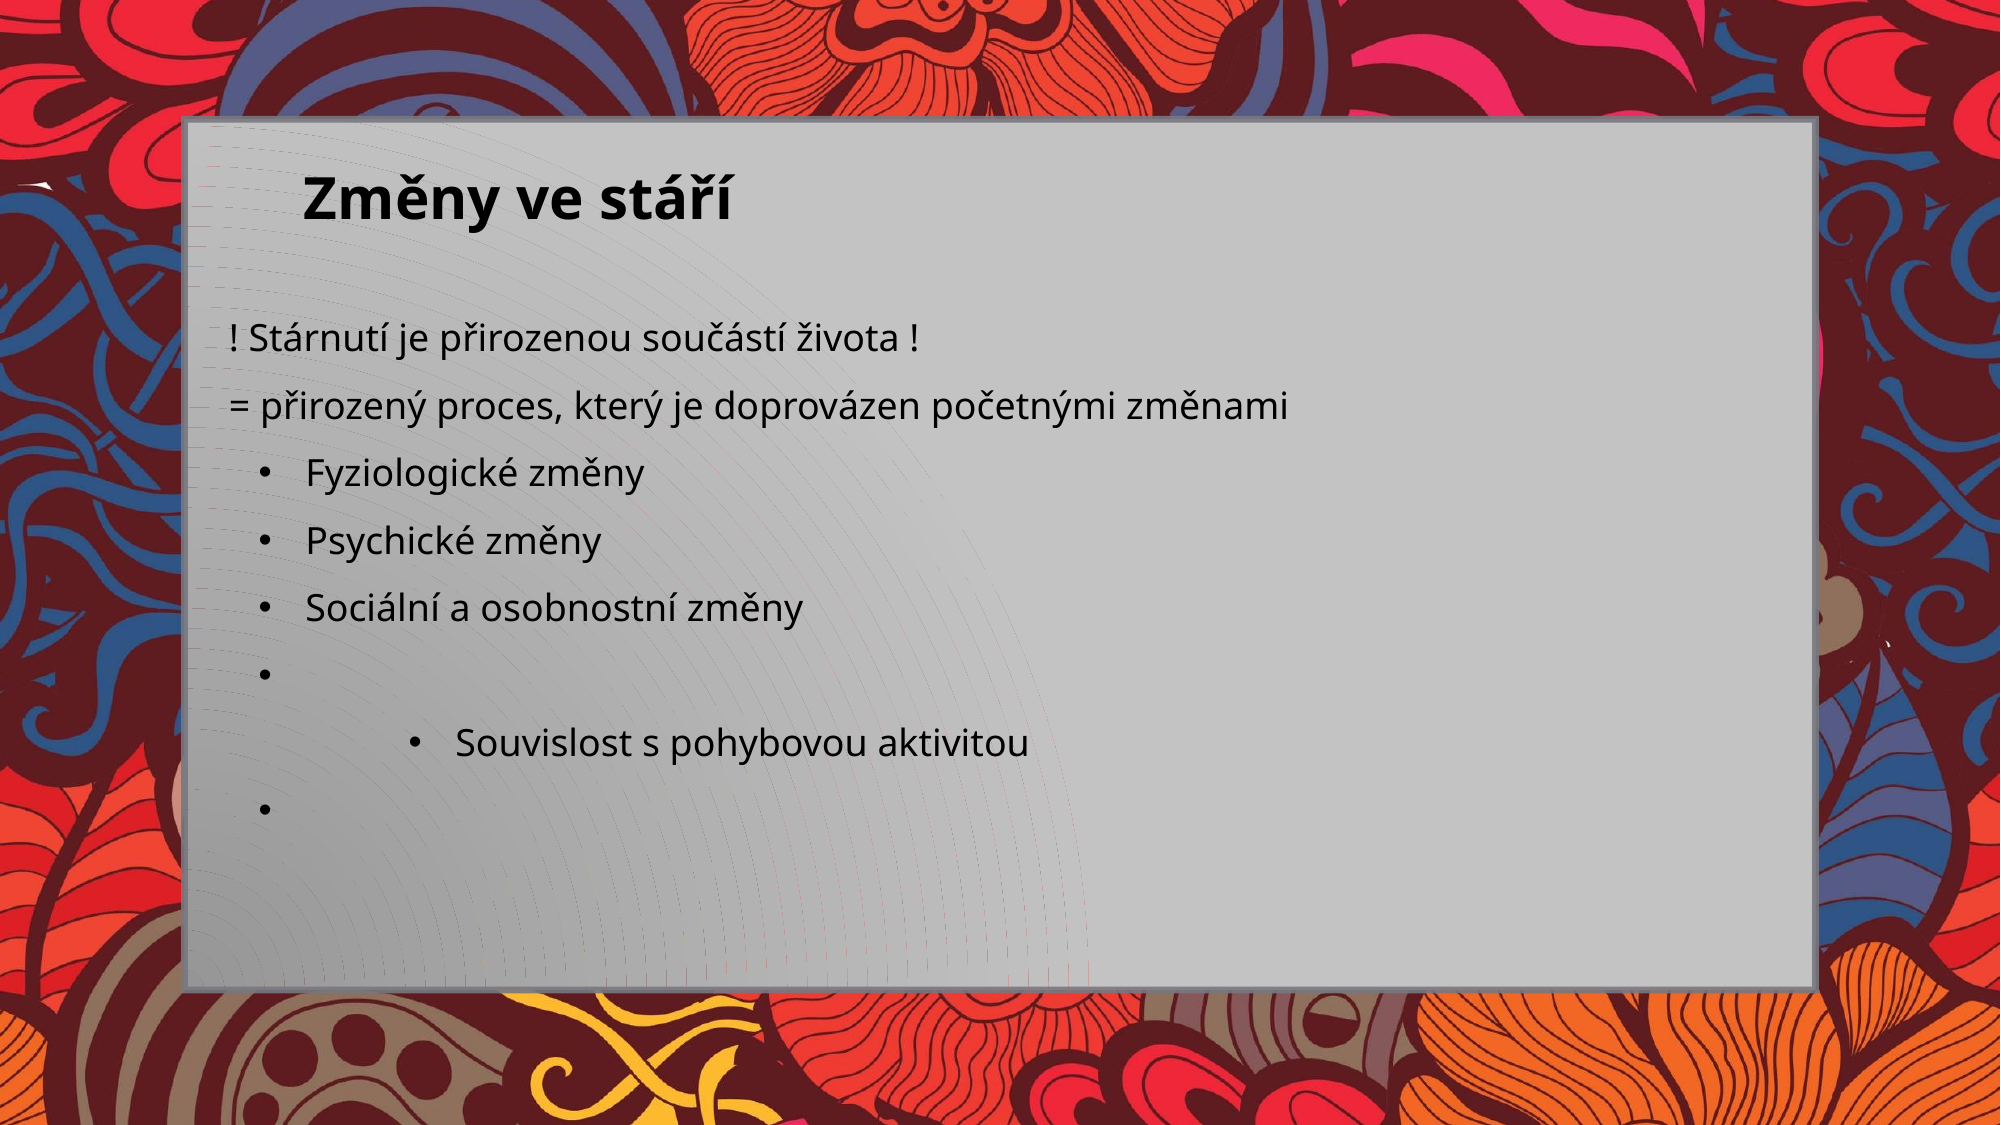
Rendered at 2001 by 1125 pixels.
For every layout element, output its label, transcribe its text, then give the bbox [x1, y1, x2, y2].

picture [0, 0, 2000, 1125]
text_box Změny ve stáří ! Stárnutí je přirozenou součástí života ! = přirozený proces, který je doprovázen početnými změnami Fyziologické změny Psychické změny Sociální a osobnostní změny Souvislost s pohybovou aktivitou [184, 119, 1816, 990]
